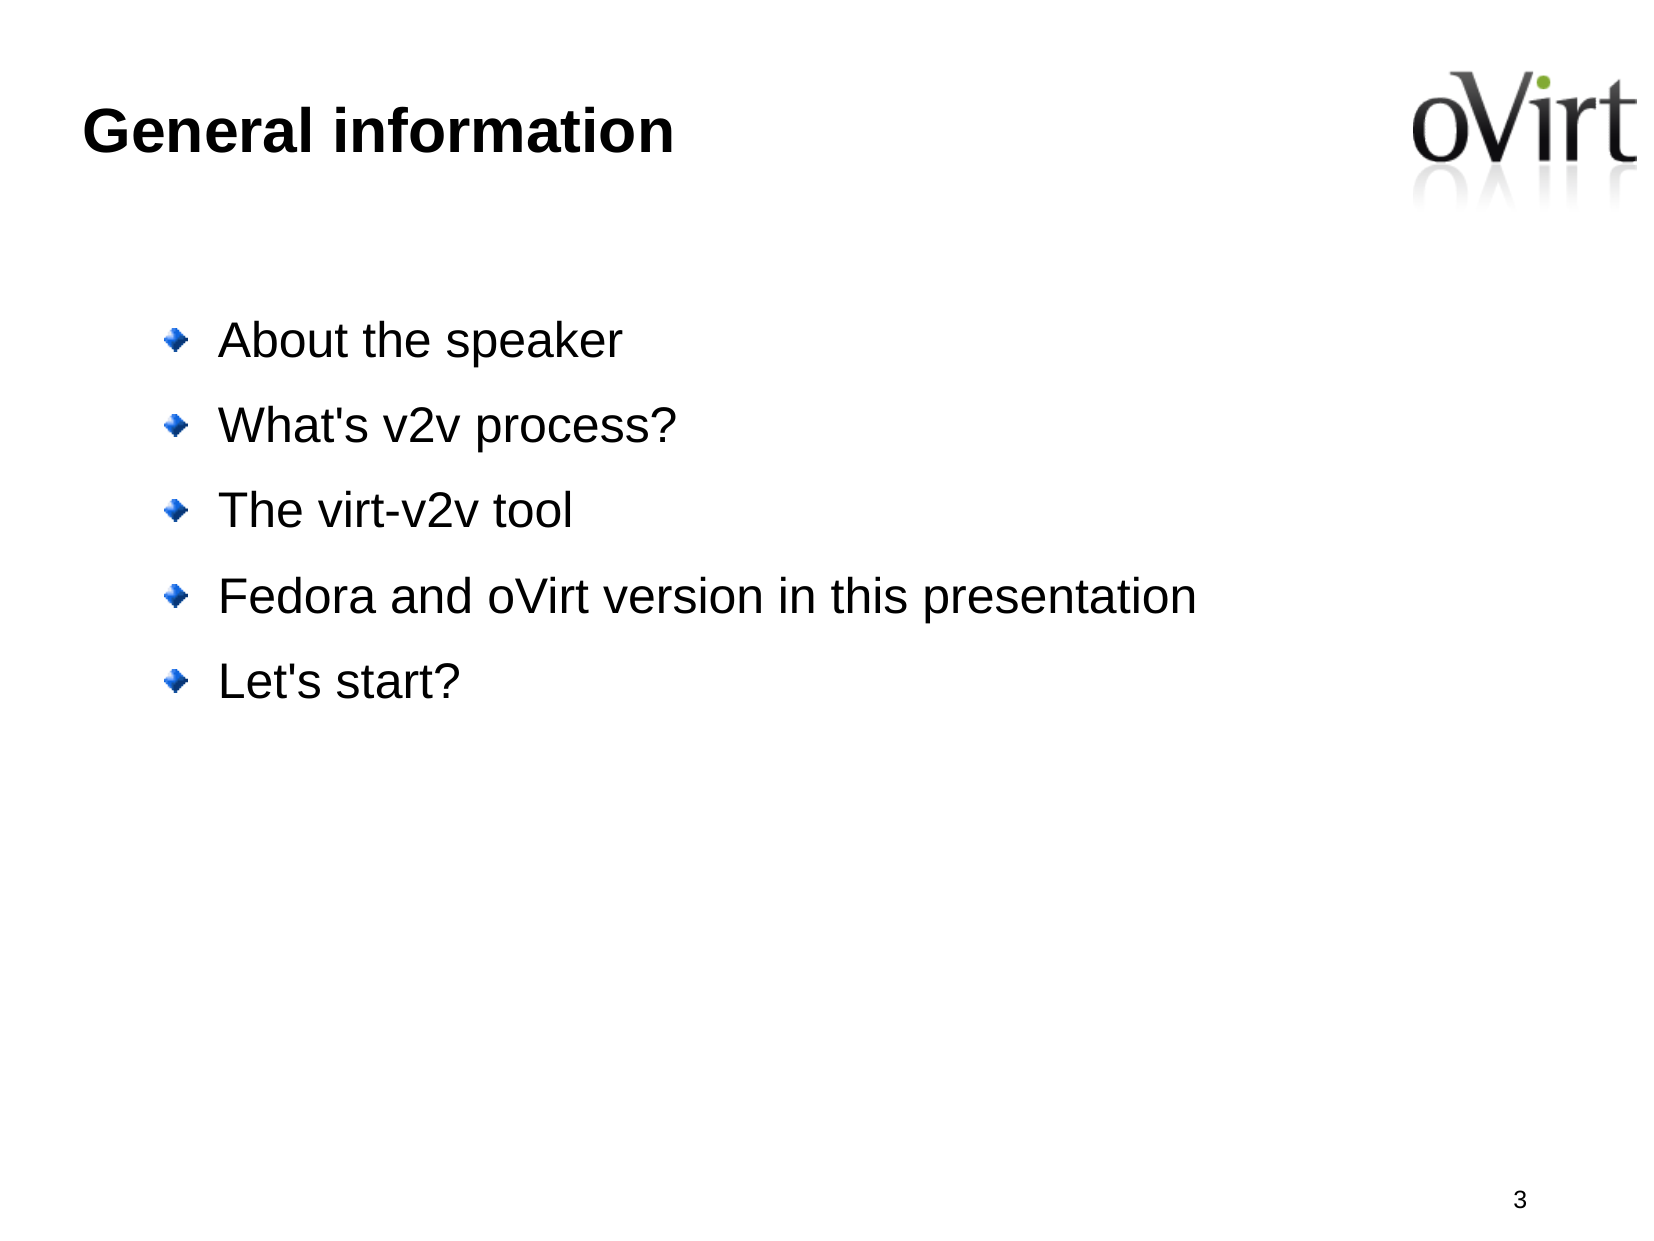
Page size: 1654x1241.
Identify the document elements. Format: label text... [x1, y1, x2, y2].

picture [1413, 63, 1637, 212]
list About the speaker What's v2v process? The virt-v2v tool Fedora and oVirt version in this presentation Let's start? [146, 312, 1342, 1106]
title General information [82, 37, 1303, 226]
